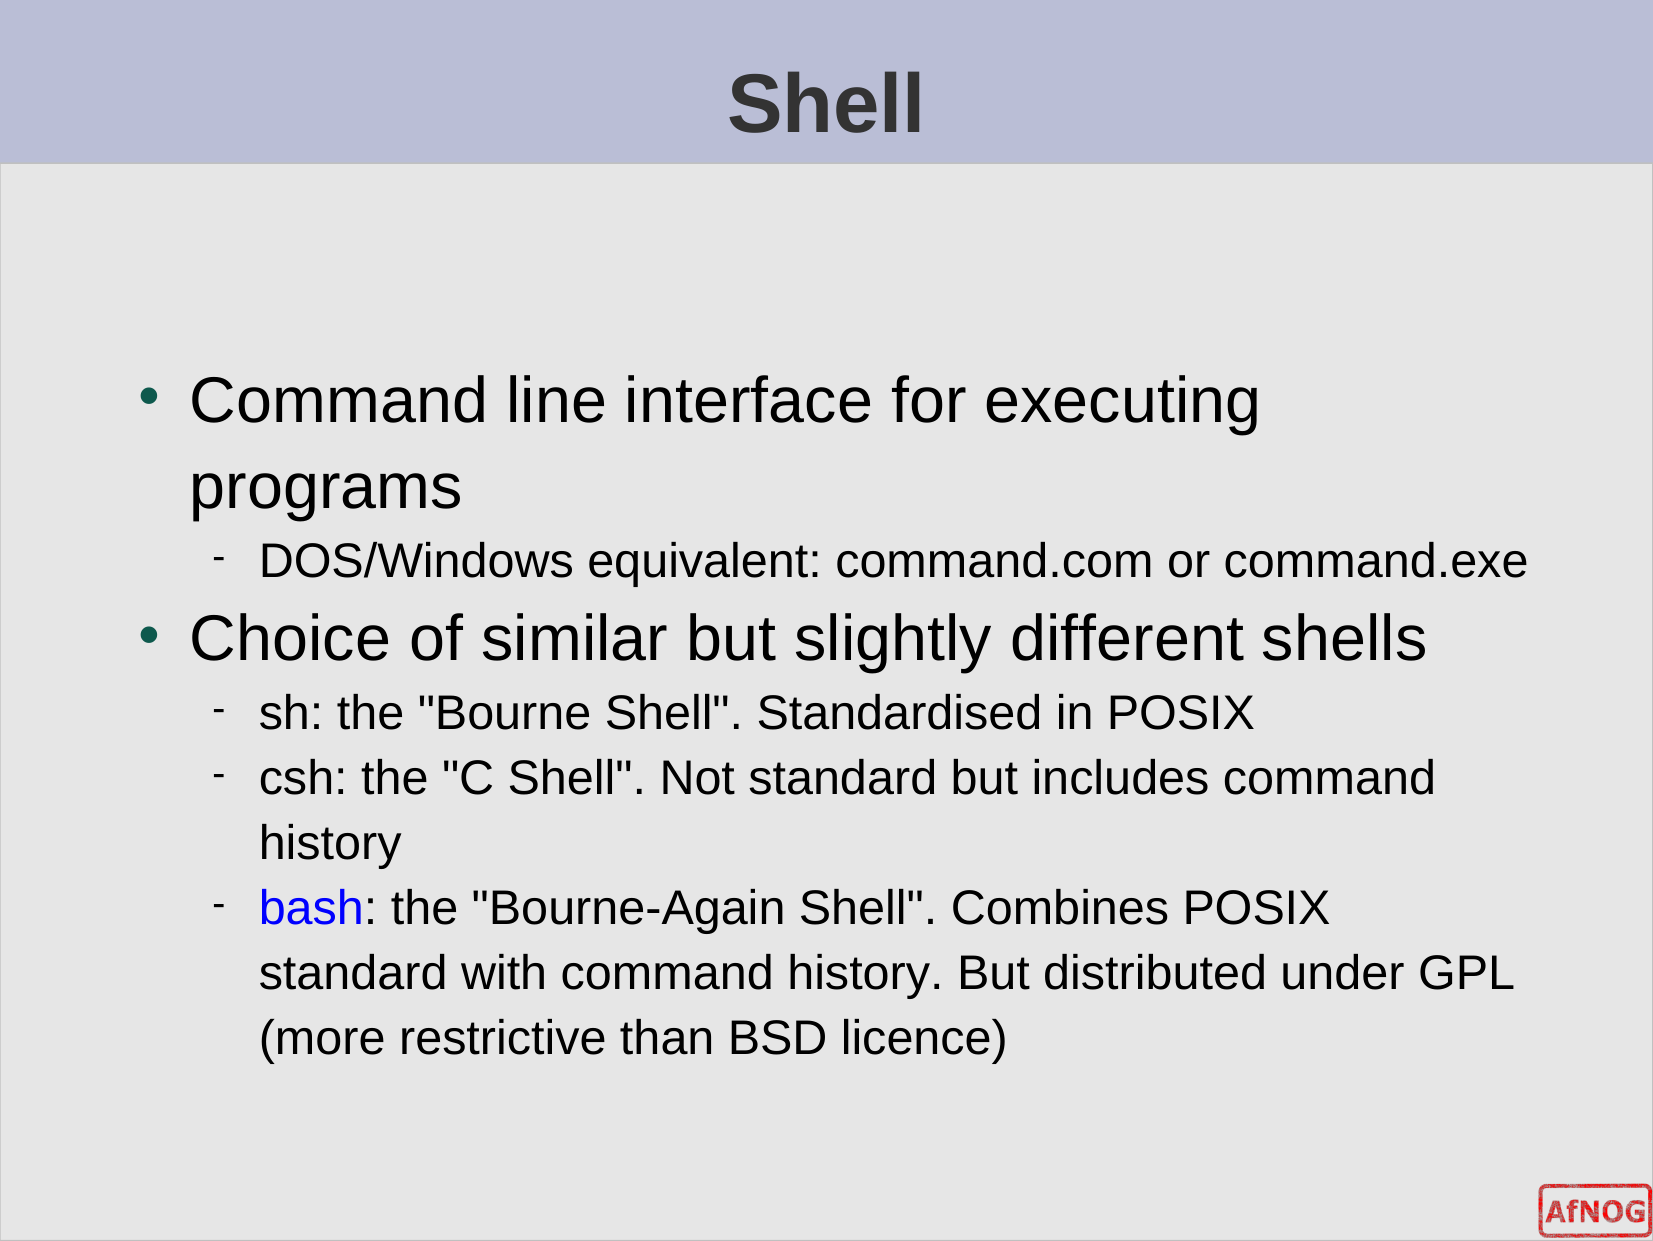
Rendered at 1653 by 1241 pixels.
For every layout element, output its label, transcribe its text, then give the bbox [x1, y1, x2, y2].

title Shell [0, 0, 1653, 208]
list Command line interface for executing programs DOS/Windows equivalent: command.com or command.exe Choice of similar but slightly different shells sh: the "Bourne Shell". Standardised in POSIX csh: the "C Shell". Not standard but includes command history bash: the "Bourne-Again Shell". Combines POSIX standard with command history. But distributed under GPL (more restrictive than BSD licence) [121, 344, 1534, 1127]
picture [1537, 1182, 1653, 1241]
